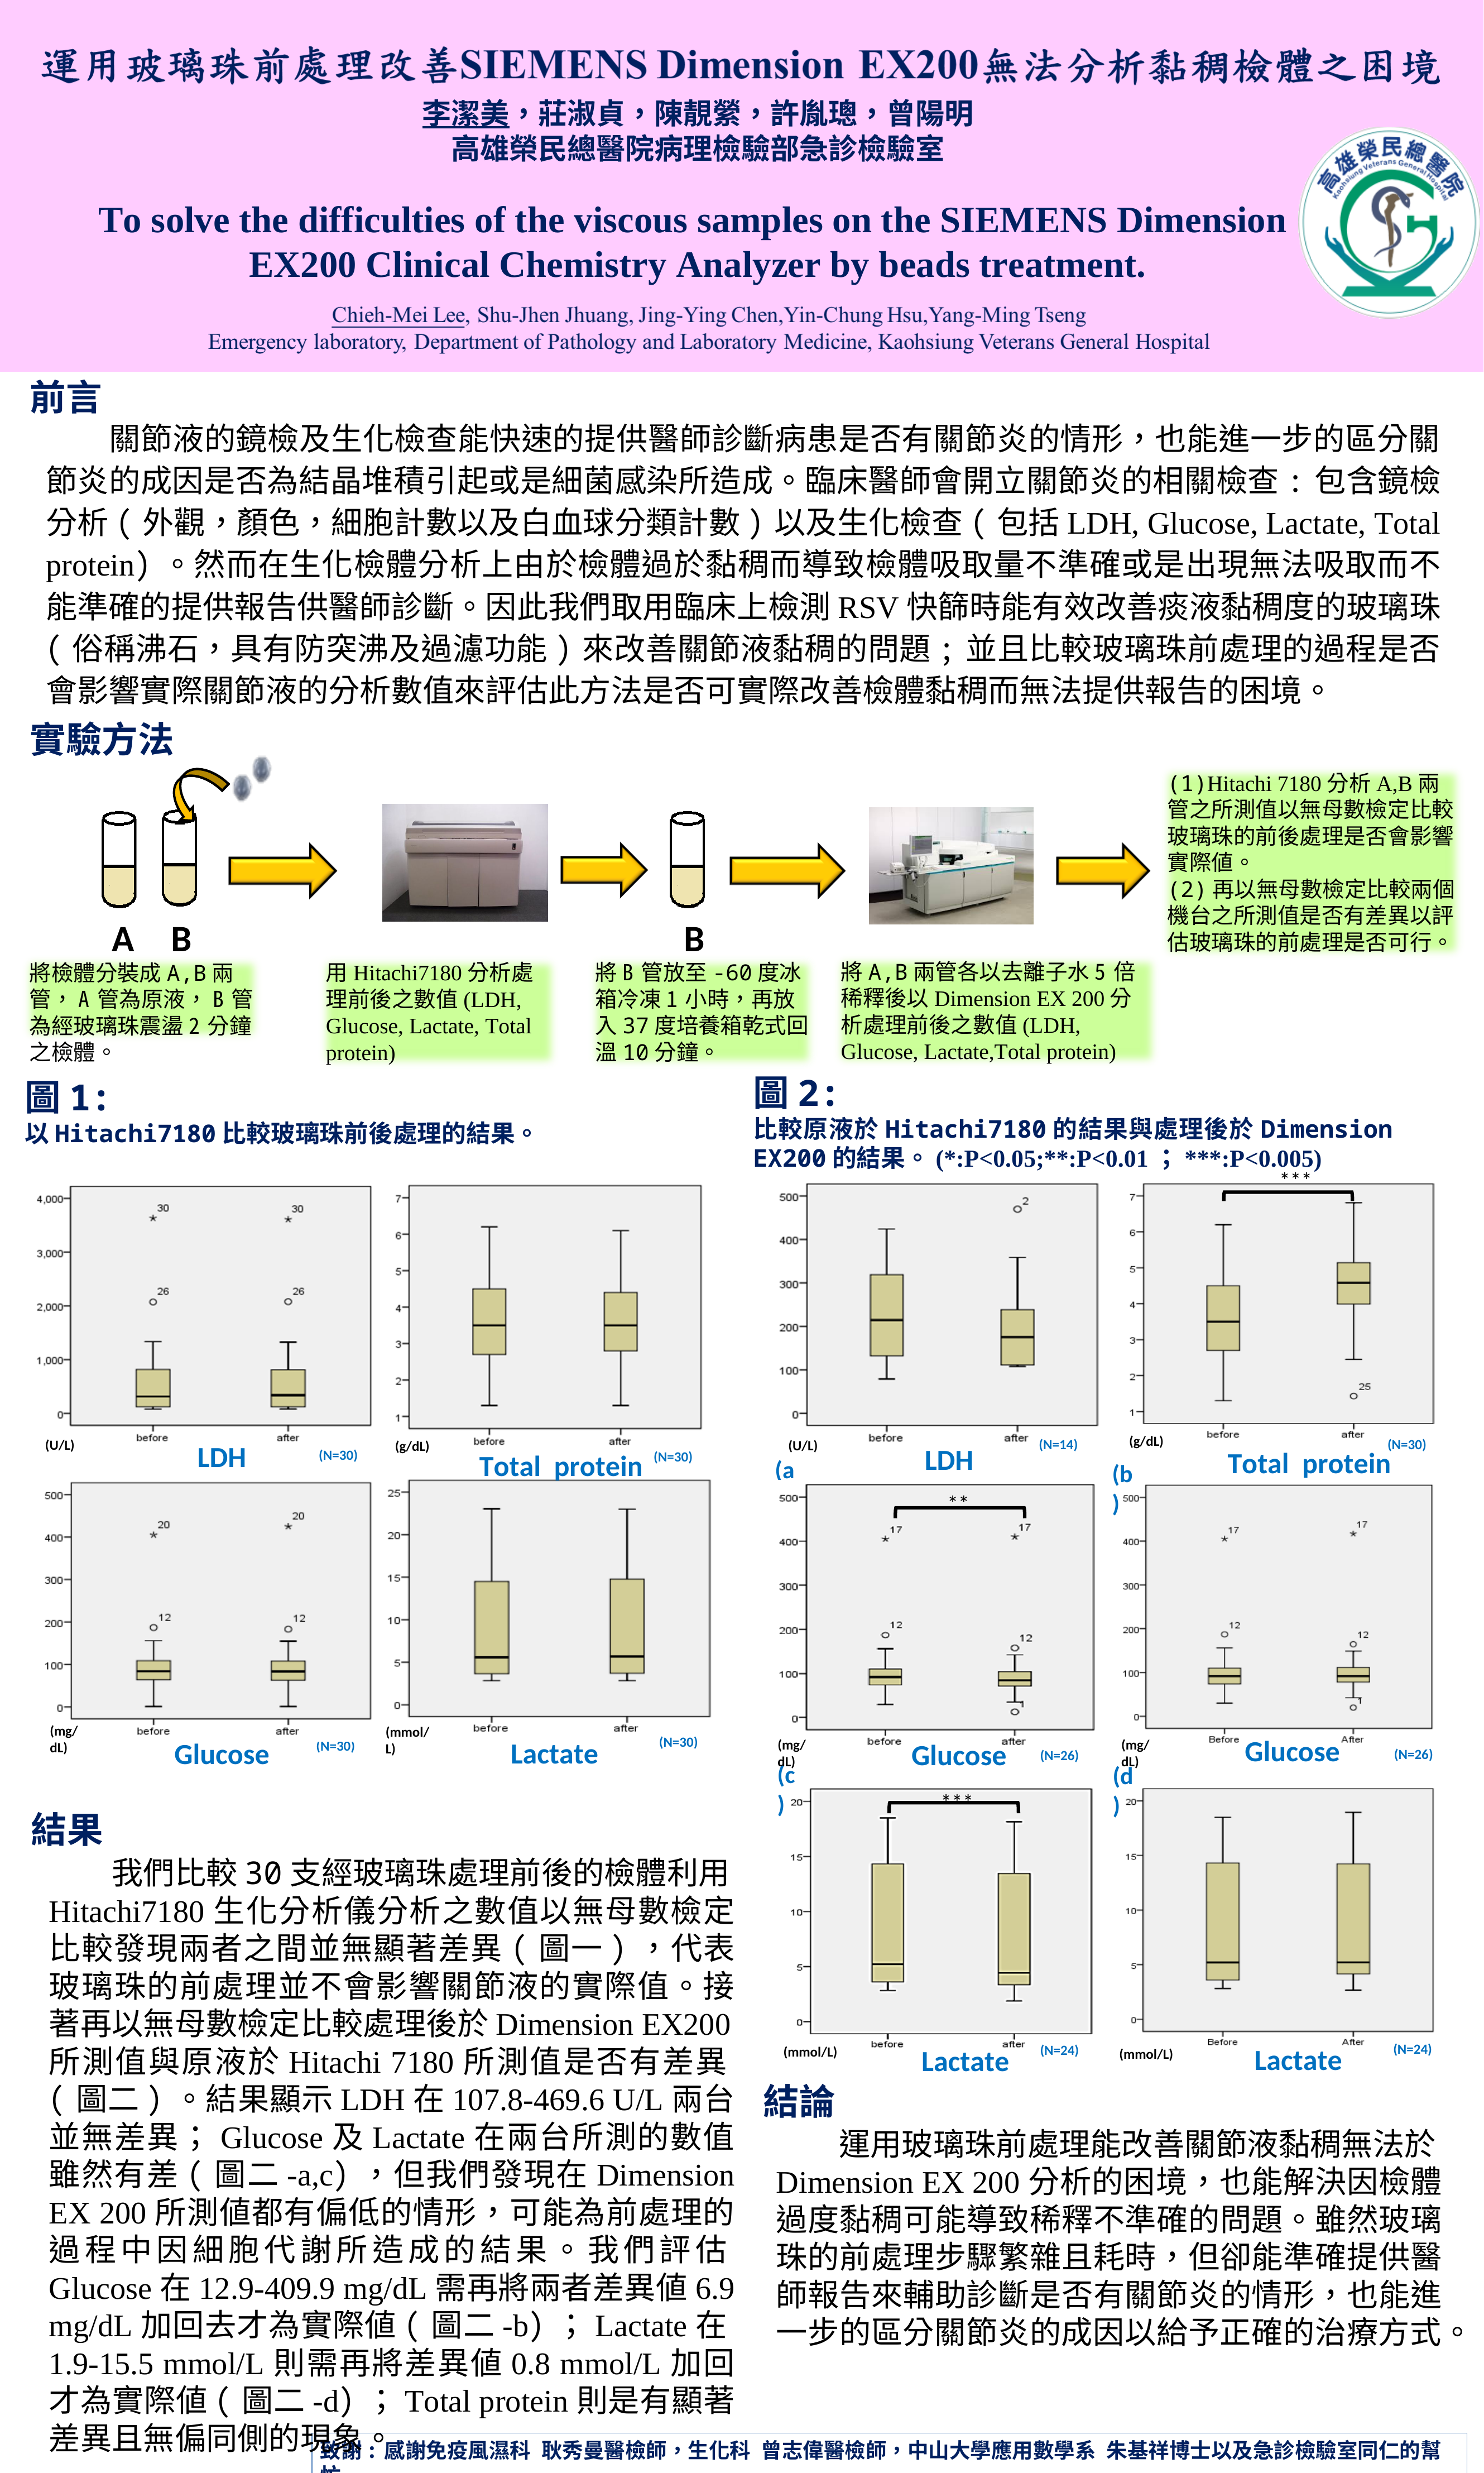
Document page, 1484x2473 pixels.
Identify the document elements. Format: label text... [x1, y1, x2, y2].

text_box (N=30) [649, 1446, 710, 1467]
text_box (mg/dL) [1113, 1731, 1174, 1774]
text_box Glucose [1236, 1728, 1366, 1772]
text_box 結果 [23, 1803, 129, 1855]
picture [658, 801, 722, 922]
text_box Glucose [166, 1731, 286, 1775]
picture [869, 807, 1034, 924]
text_box LDH [916, 1436, 997, 1480]
picture [391, 1182, 707, 1454]
text_box 李潔美，莊淑貞，陳靚縈，許胤璁，曾陽明 高雄榮民總醫院病理檢驗部急診檢驗室 [74, 93, 1322, 167]
text_box (N=30) [1379, 1431, 1440, 1456]
text_box 實驗方法 [22, 712, 196, 765]
picture [31, 1178, 376, 1441]
text_box 前言 [22, 370, 128, 423]
text_box (N=26) [1031, 1742, 1093, 1767]
picture [786, 1781, 1101, 2053]
text_box Glucose [903, 1732, 1080, 1776]
text_box (N=14) [1030, 1431, 1092, 1456]
text_box 關節液的鏡檢及生化檢查能快速的提供醫師診斷病患是否有關節炎的情形，也能進一步的區分關節炎的成因是否為結晶堆積引起或是細菌感染所造成。臨床醫師會開立關節炎的相關檢查:包含鏡檢分析(外觀，顏色，細胞計數以及白血球分類計數)以及生化檢查(包括LDH, Glucose, Lactate, Total protein)。然而在生化檢體分析上由於檢體過於黏稠而導致檢體吸取量不準確或是出現無法吸取而不能準確的提供報告供醫師診斷。因此我們取用臨床上檢測RSV快篩時能有效改善痰液黏稠度的玻璃珠(俗稱沸石，具有防突沸及過濾功能)來改善關節液黏稠的問題;並且比較玻璃珠前處理的過程是否會影響實際關節液的分析數值來評估此方法是否可實際改善檢體黏稠而無法提供報告的困境。 [37, 410, 1449, 713]
picture [1125, 1180, 1439, 1440]
text_box (N=30) [311, 1742, 373, 1756]
text_box Total protein [1219, 1440, 1409, 1484]
text_box (g/dL) [1121, 1427, 1182, 1453]
picture [40, 1479, 376, 1742]
text_box 用Hitachi7180分析處理前後之數值(LDH, Glucose, Lactate, Total protein) [318, 954, 561, 1069]
text_box (N=30) [655, 1731, 715, 1752]
text_box (mg/dL) [41, 1718, 103, 1760]
text_box (g/dL) [387, 1432, 448, 1459]
text_box (1)Hitachi 7180分析A,B兩管之所測值以無母數檢定比較玻璃珠的前後處理是否會影響實際値。 (2)再以無母數檢定比較兩個機台之所測值是否有差異以評估玻璃珠的前處理是否可行。 [1159, 765, 1466, 959]
text_box (N=24) [1031, 2037, 1093, 2063]
text_box *** [1271, 1162, 1324, 1197]
text_box 將B管放至-60度冰箱冷凍1小時，再放入37度培養箱乾式回溫10分鐘。 [587, 954, 818, 1069]
text_box 圖1: 以Hitachi7180比較玻璃珠前後處理的結果。 [16, 1070, 657, 1152]
picture [383, 1476, 717, 1738]
text_box (a) [766, 1450, 807, 1517]
text_box (b) [1103, 1454, 1144, 1521]
text_box (d) [1104, 1756, 1145, 1823]
picture [775, 1179, 1103, 1451]
picture [220, 741, 280, 814]
picture [1055, 841, 1151, 900]
text_box 將A,B兩管各以去離子水5倍稀釋後以Dimension EX 200分析處理前後之數值(LDH, Glucose, Lactate,Total protein) [832, 953, 1161, 1068]
picture [0, 0, 1484, 423]
text_box *** [932, 1784, 985, 1819]
text_box To solve the difficulties of the viscous samples on the SIEMENS Dimension EX200 Clinical Chemistry Analyzer by beads treatment. [6, 193, 1298, 287]
picture [22, 1802, 129, 1855]
text_box (c) [769, 1755, 809, 1822]
picture [382, 804, 548, 922]
text_box Lactate [1246, 2037, 1353, 2081]
text_box (mmol/L) [1111, 2040, 1195, 2066]
text_box A [103, 910, 127, 954]
text_box B [690, 941, 699, 947]
picture [317, 955, 561, 1070]
text_box A [119, 932, 126, 942]
text_box LDH [189, 1434, 265, 1478]
text_box 運用玻璃珠前處理能改善關節液黏稠無法於Dimension EX 200分析的困境，也能解決因檢體過度黏稠可能導致稀釋不準確的問題。雖然玻璃珠的前處理步驟繁雜且耗時，但卻能準確提供醫師報告來輔助診斷是否有關節炎的情形，也能進一步的區分關節炎的成因以給予正確的治療方式。 [768, 2120, 1451, 2355]
text_box 將檢體分裝成A,B兩管，A管為原液，B管為經玻璃珠震盪2分鐘之檢體。 [21, 955, 263, 1070]
picture [775, 1480, 1099, 1750]
text_box (U/L) [780, 1432, 841, 1458]
text_box 圖2: 比較原液於Hitachi7180的結果與處理後於Dimension EX200的結果。(*:P<0.05;**:P<0.01；***:P<0.005) [745, 1066, 1401, 1177]
text_box (mmol/L) [377, 1718, 448, 1761]
text_box 結論 [755, 2074, 876, 2126]
text_box B [162, 910, 209, 954]
text_box 我們比較30支經玻璃珠處理前後的檢體利用Hitachi7180生化分析儀分析之數值以無母數檢定比較發現兩者之間並無顯著差異(圖一)，代表玻璃珠的前處理並不會影響關節液的實際值。接著再以無母數檢定比較處理後於Dimension EX200所測值與原液於Hitachi 7180所測值是否有差異(圖二)。結果顯示LDH在107.8-469.6 U/L兩台並無差異；Glucose及Lactate在兩台所測的數值雖然有差(圖二-a,c)，但我們發現在Dimension EX 200所測値都有偏低的情形，可能為前處理的過程中因細胞代謝所造成的結果。我們評估Glucose在12.9-409.9 mg/dL需再將兩者差異値6.9 mg/dL加回去才為實際値(圖二-b)；Lactate在1.9-15.5 mmol/L則需再將差異値0.8 mmol/L加回才為實際値(圖二-d)；Total protein則是有顯著差異且無偏同側的現象。 [41, 1848, 743, 2461]
text_box (mmol/L) [775, 2039, 859, 2064]
picture [728, 841, 847, 900]
text_box [174, 769, 229, 821]
text_box ** [939, 1485, 992, 1521]
text_box Total protein [471, 1442, 661, 1487]
text_box B [675, 910, 702, 954]
text_box (U/L) [37, 1432, 98, 1458]
text_box (mg/dL) [769, 1731, 830, 1774]
text_box (N=24) [1385, 2035, 1446, 2062]
picture [90, 799, 214, 922]
text_box (N=26) [1386, 1741, 1447, 1767]
text_box Lactate [913, 2038, 1021, 2082]
picture [1121, 1785, 1438, 2053]
text_box Lactate [502, 1730, 623, 1774]
text_box B [690, 931, 698, 937]
text_box 致謝:感謝免疫風濕科 耿秀曼醫檢師，生化科 曾志偉醫檢師，中山大學應用數學系 朱基祥博士以及急診檢驗室同仁的幫忙 [311, 2433, 1467, 2473]
picture [559, 840, 649, 899]
text_box (N=30) [310, 1441, 371, 1468]
picture [1118, 1481, 1437, 1751]
picture [227, 841, 338, 900]
